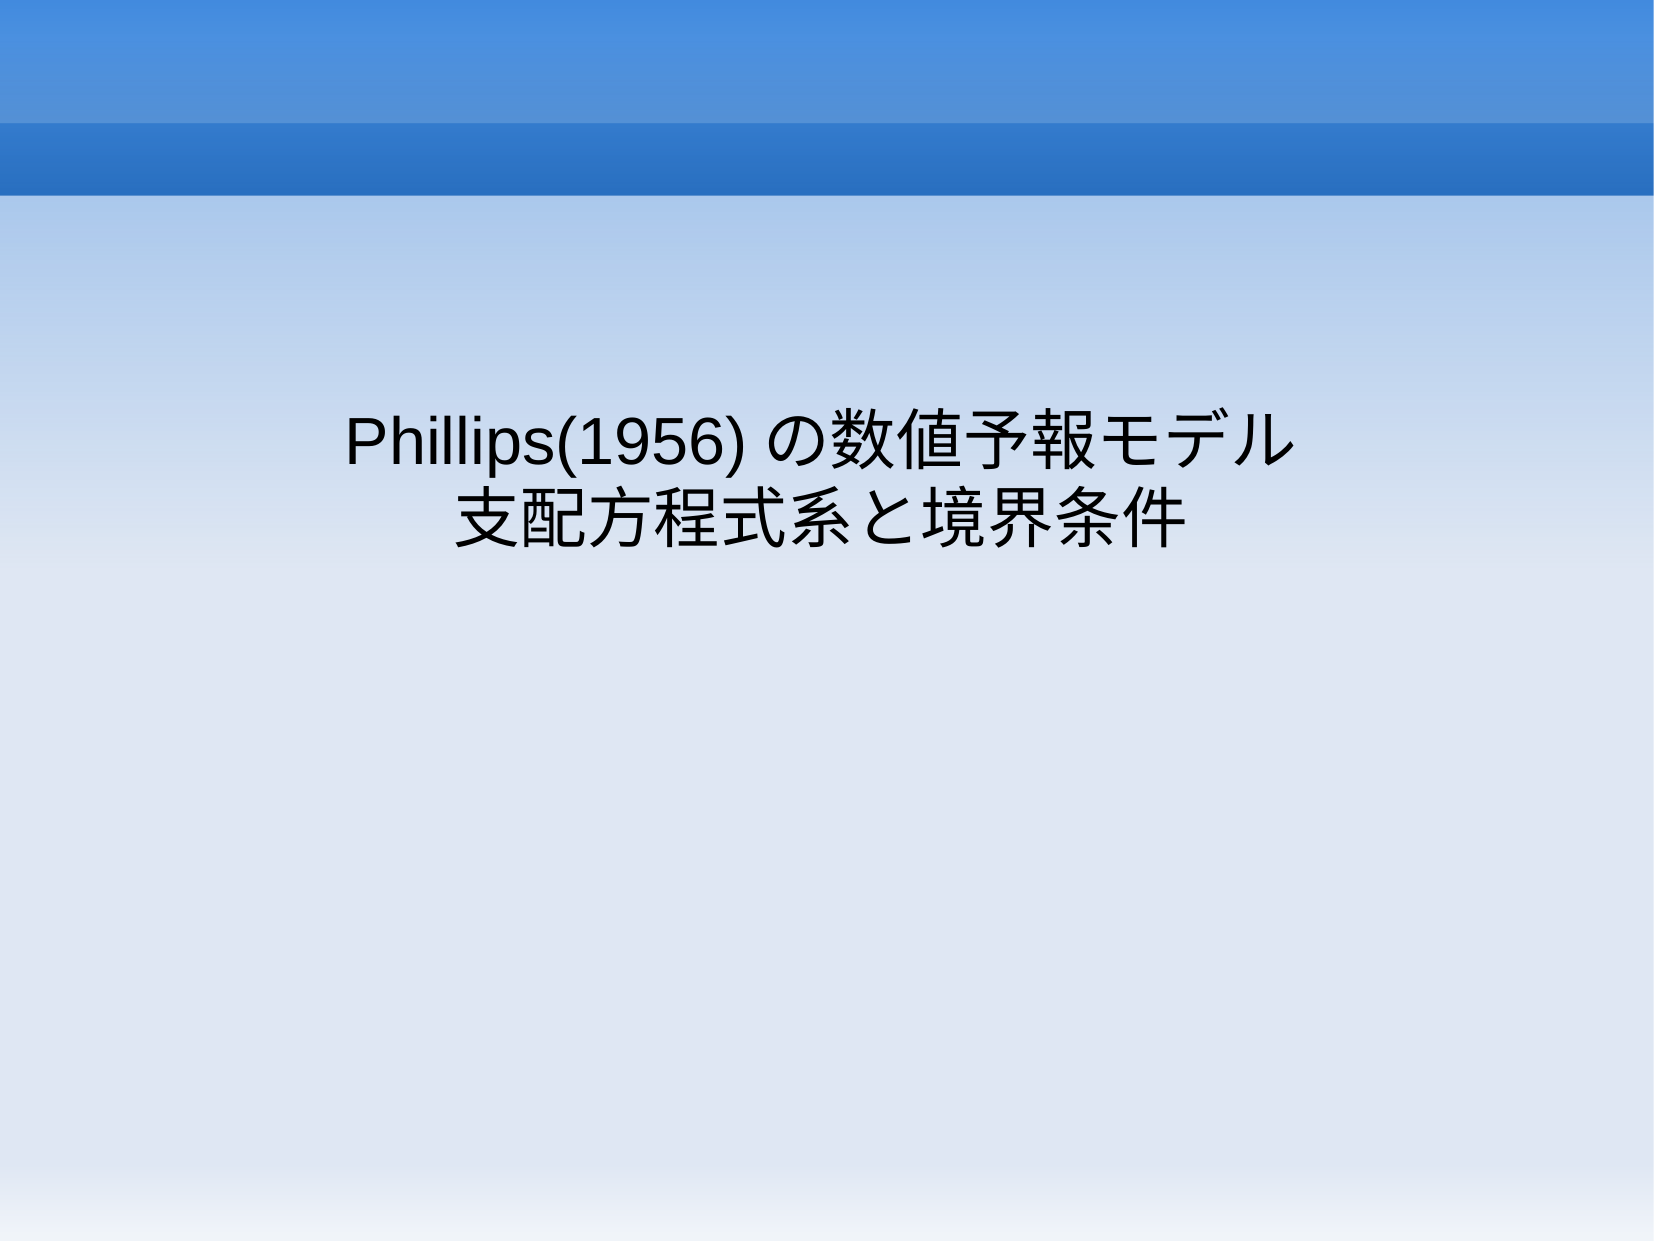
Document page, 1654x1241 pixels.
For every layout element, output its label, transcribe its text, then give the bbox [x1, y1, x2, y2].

subtitle Phillips(1956)の数値予報モデル 支配方程式系と境界条件 [76, 0, 1565, 1109]
picture [0, 0, 1654, 1241]
